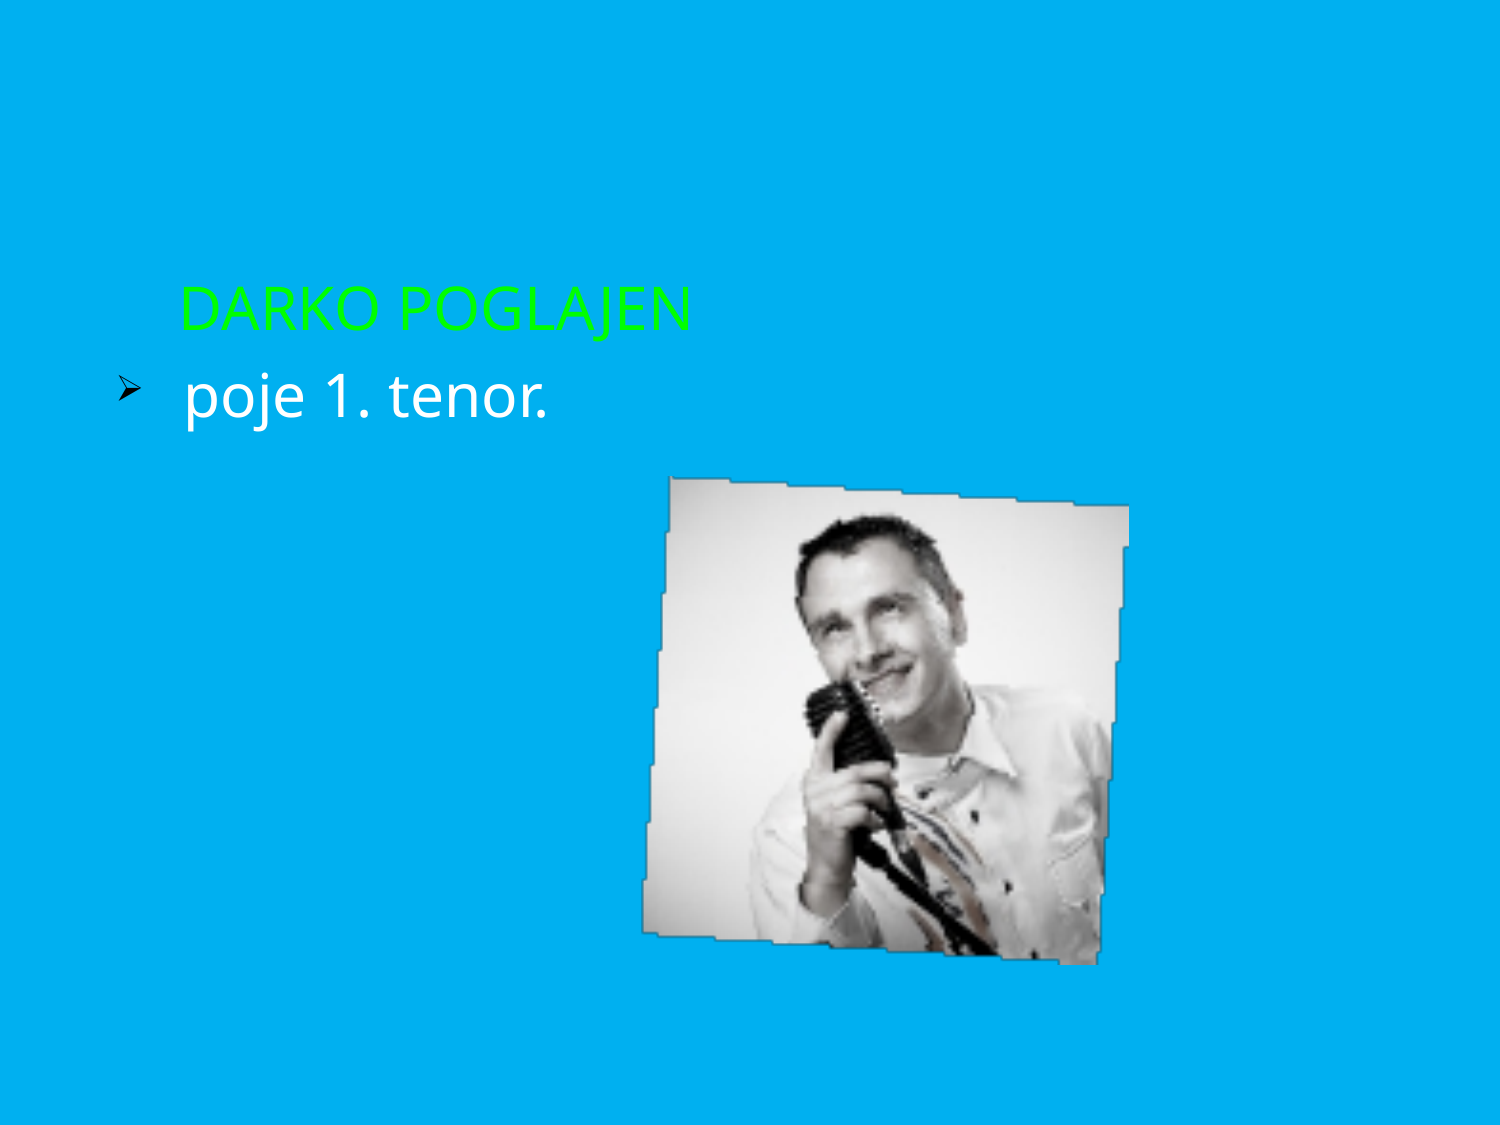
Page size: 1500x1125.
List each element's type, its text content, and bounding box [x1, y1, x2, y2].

picture [643, 477, 1128, 964]
list DARKO POGLAJEN poje 1. tenor. [100, 262, 1438, 1000]
